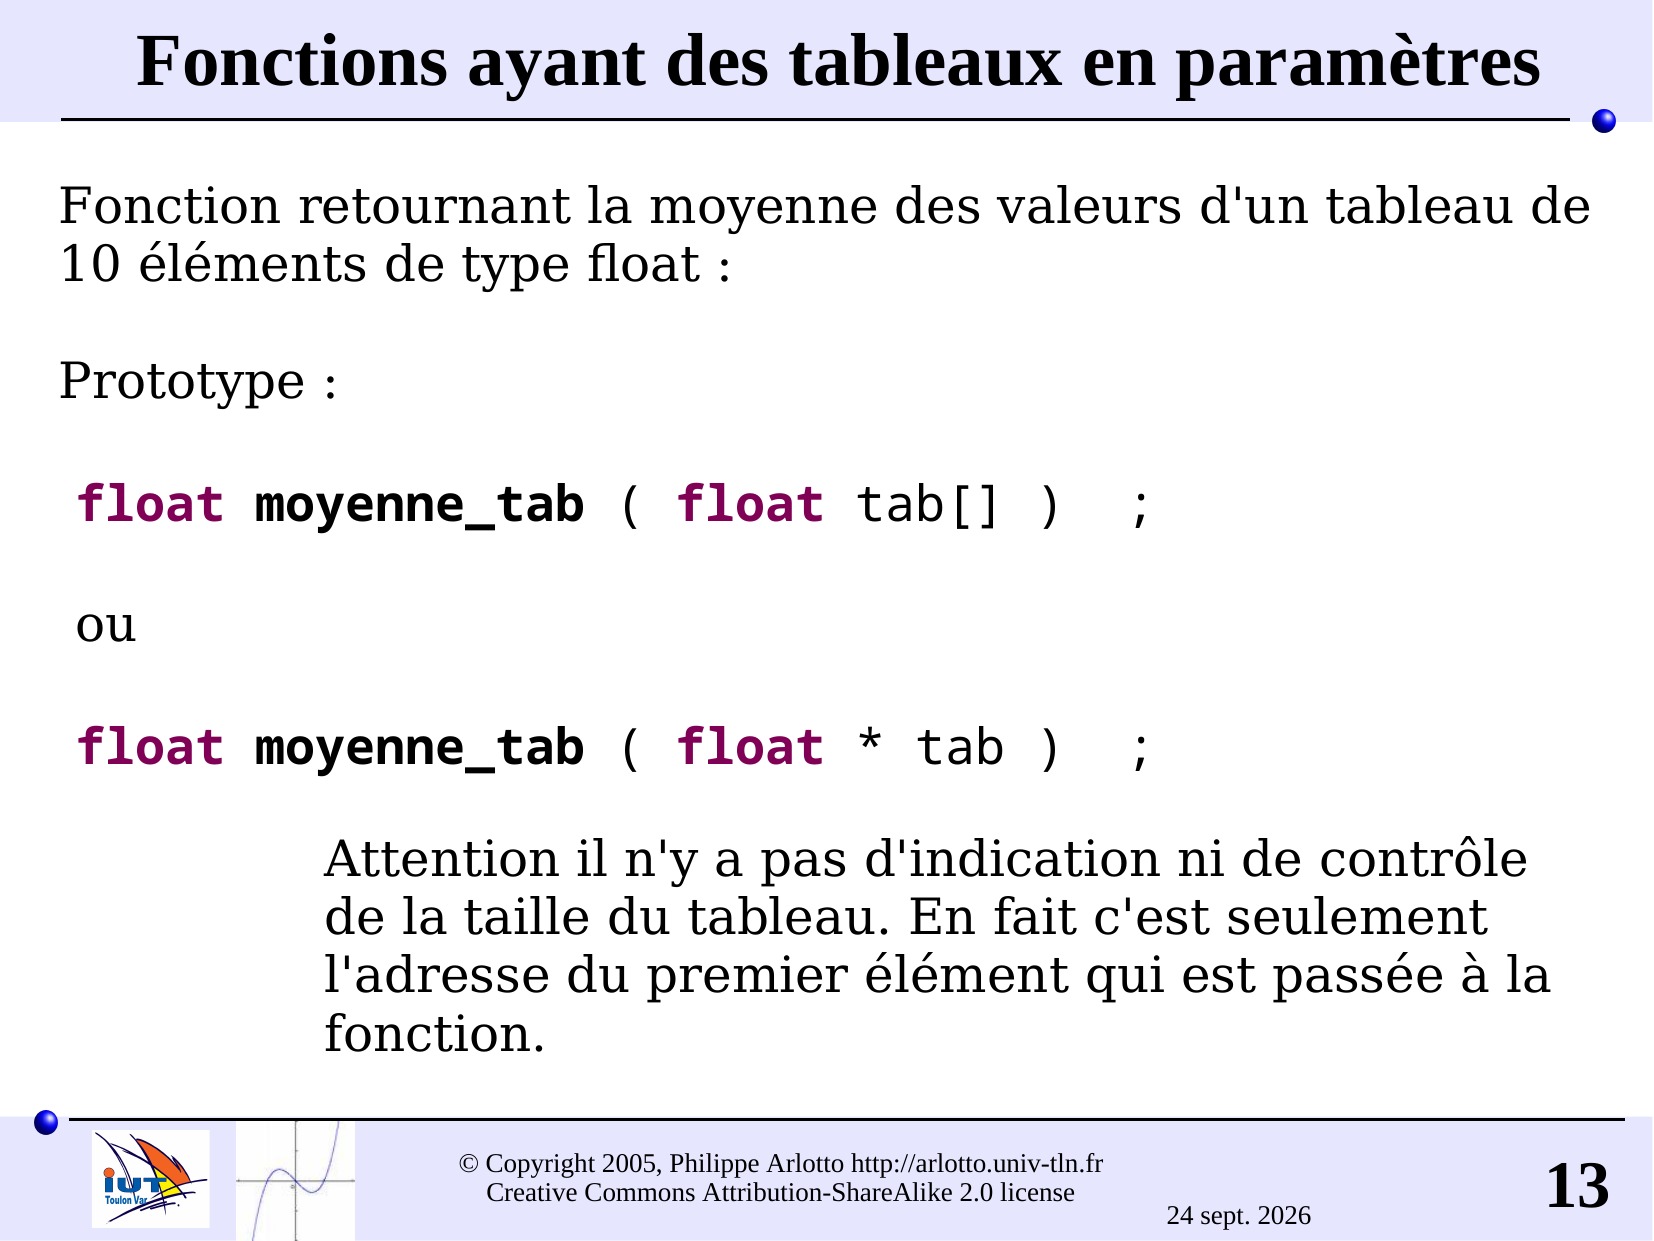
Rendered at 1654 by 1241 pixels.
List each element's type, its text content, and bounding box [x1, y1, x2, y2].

picture [236, 1121, 355, 1241]
title Fonctions ayant des tableaux en paramètres [95, 11, 1585, 110]
text_box Fonction retournant la moyenne des valeurs d'un tableau de 10 éléments de type float : Prototype : float moyenne_tab ( float tab[] ) ; ou float moyenne_tab ( float * tab ) ; [59, 177, 1594, 876]
text_box Attention il n'y a pas d'indication ni de contrôle de la taille du tableau. En fait c'est seulement l'adresse du premier élément qui est passée à la fonction. [324, 830, 1554, 1063]
